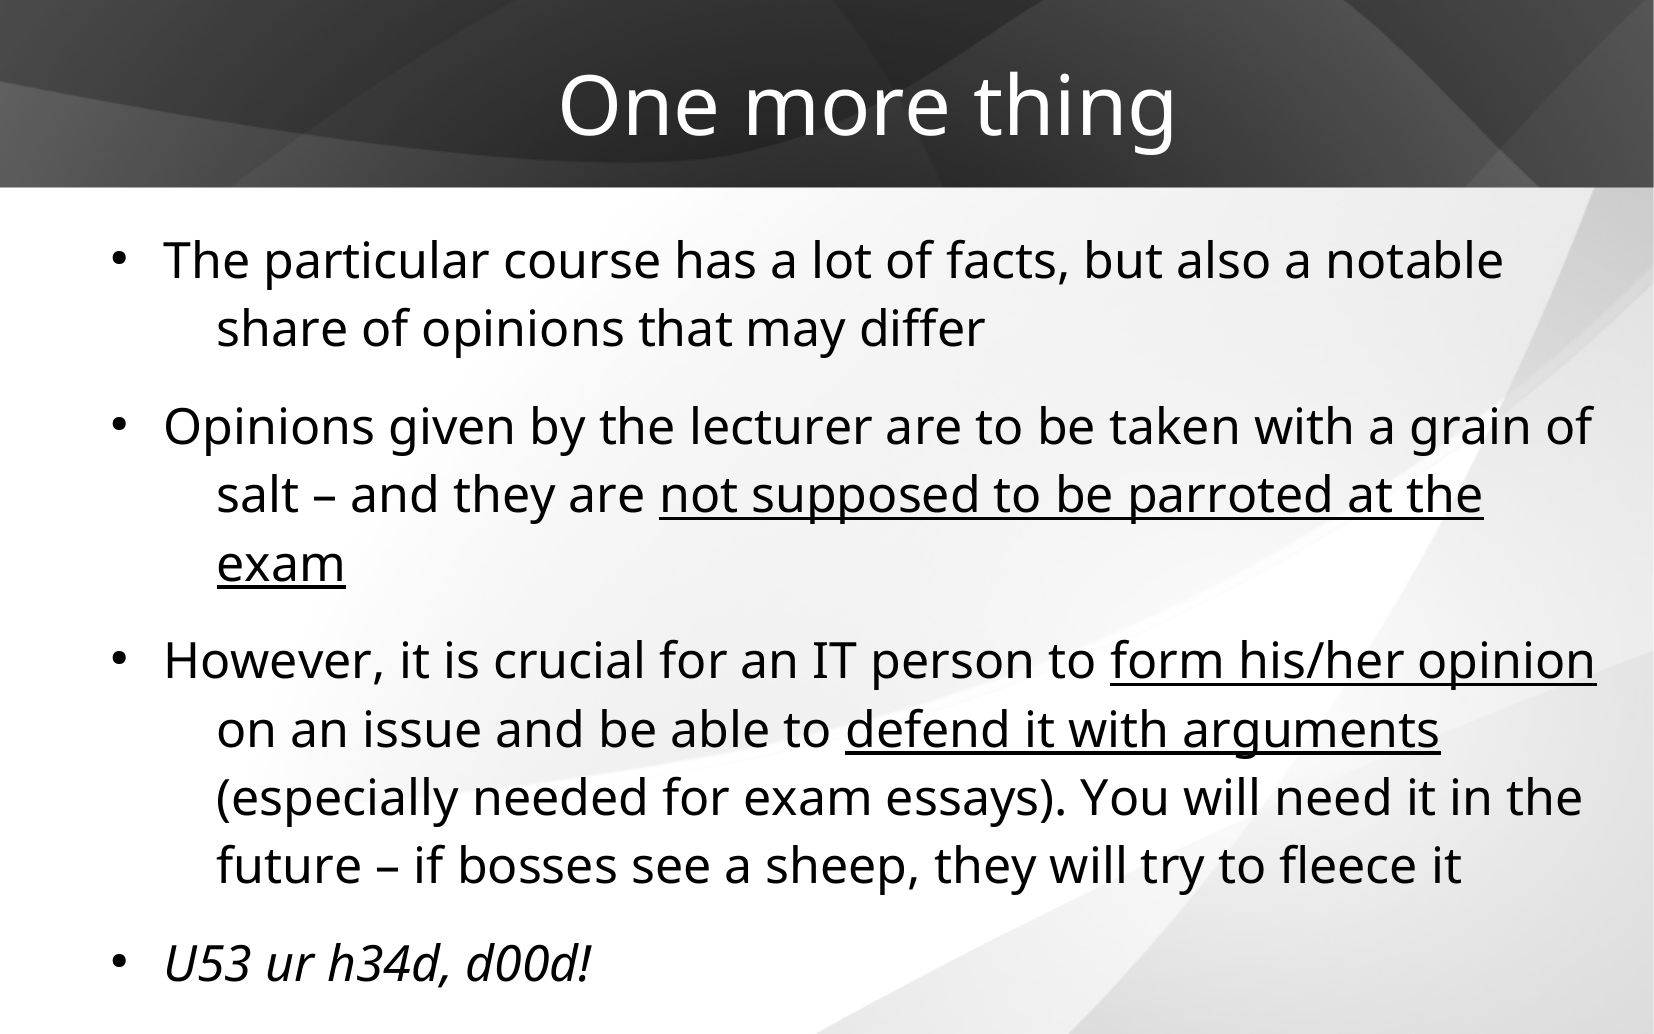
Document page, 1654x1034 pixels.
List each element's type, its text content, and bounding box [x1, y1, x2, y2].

list The particular course has a lot of facts, but also a notable share of opinions that may differ Opinions given by the lecturer are to be taken with a grain of salt – and they are not supposed to be parroted at the exam However, it is crucial for an IT person to form his/her opinion on an issue and be able to defend it with arguments (especially needed for exam essays). You will need it in the future – if bosses see a sheep, they will try to fleece it U53 ur h34d, d00d! [75, 225, 1613, 1013]
title One more thing [124, 0, 1613, 208]
picture [0, 0, 1654, 1034]
